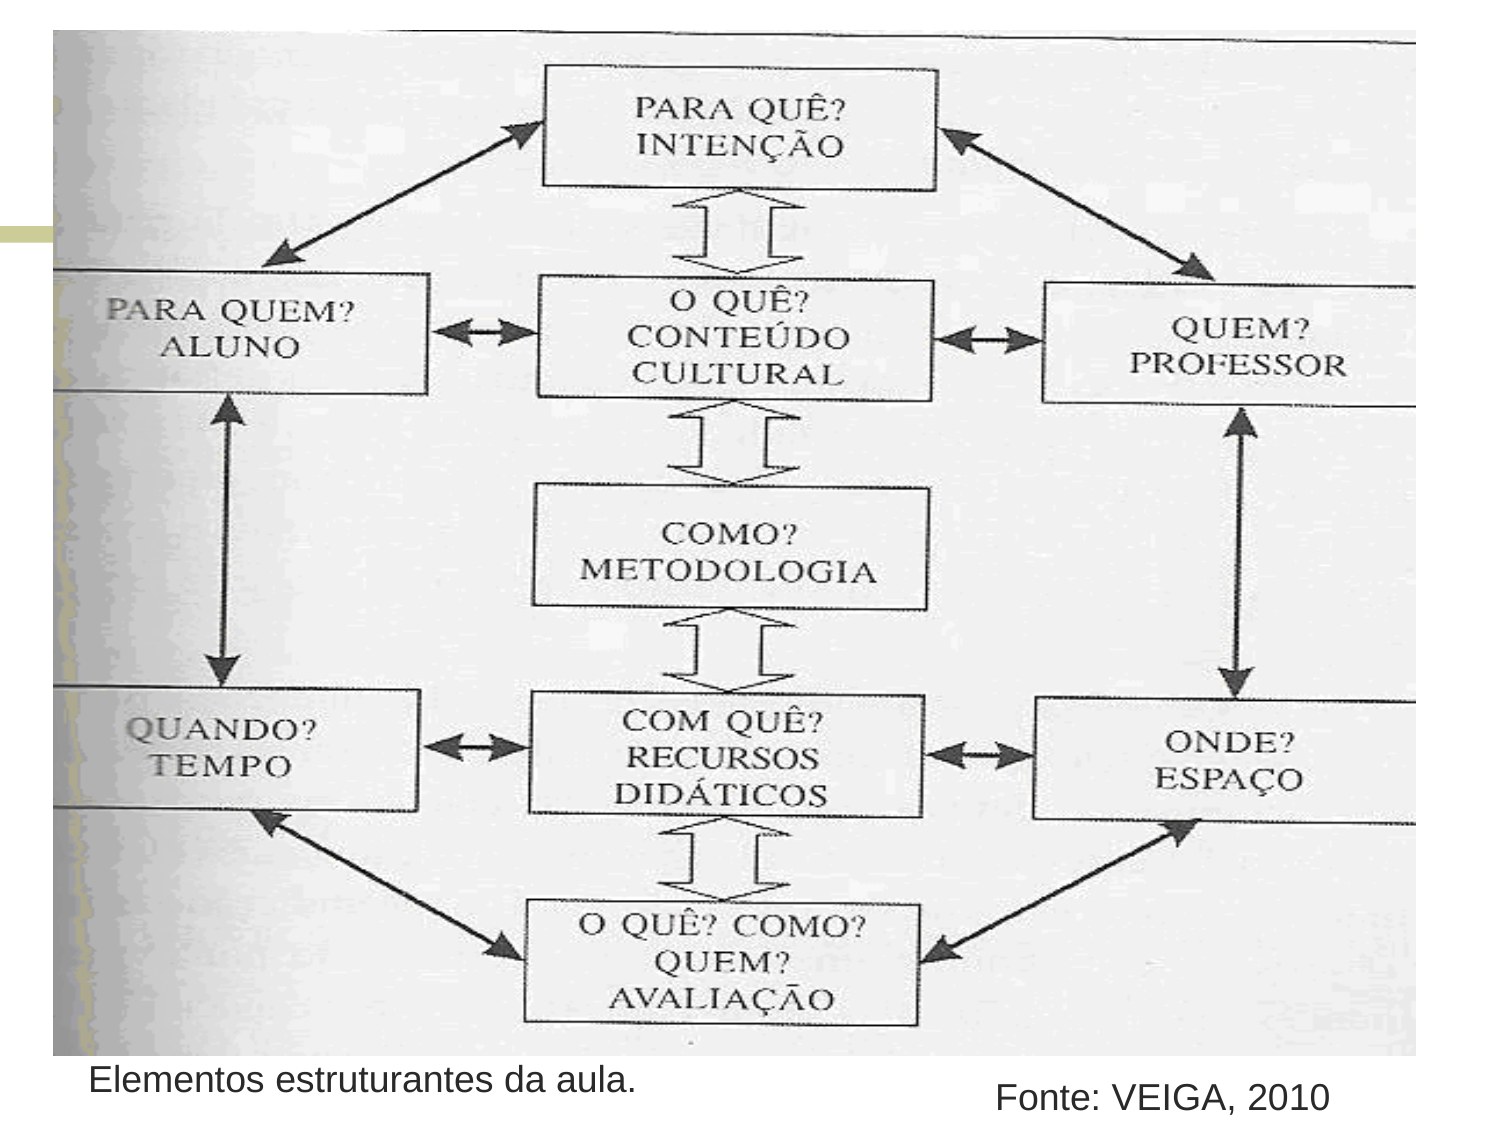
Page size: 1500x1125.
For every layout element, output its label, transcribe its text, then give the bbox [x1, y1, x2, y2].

text_box Elementos estruturantes da aula. [73, 1046, 940, 1108]
picture [53, 30, 1416, 1056]
text_box Fonte: VEIGA, 2010 [980, 1064, 1500, 1125]
